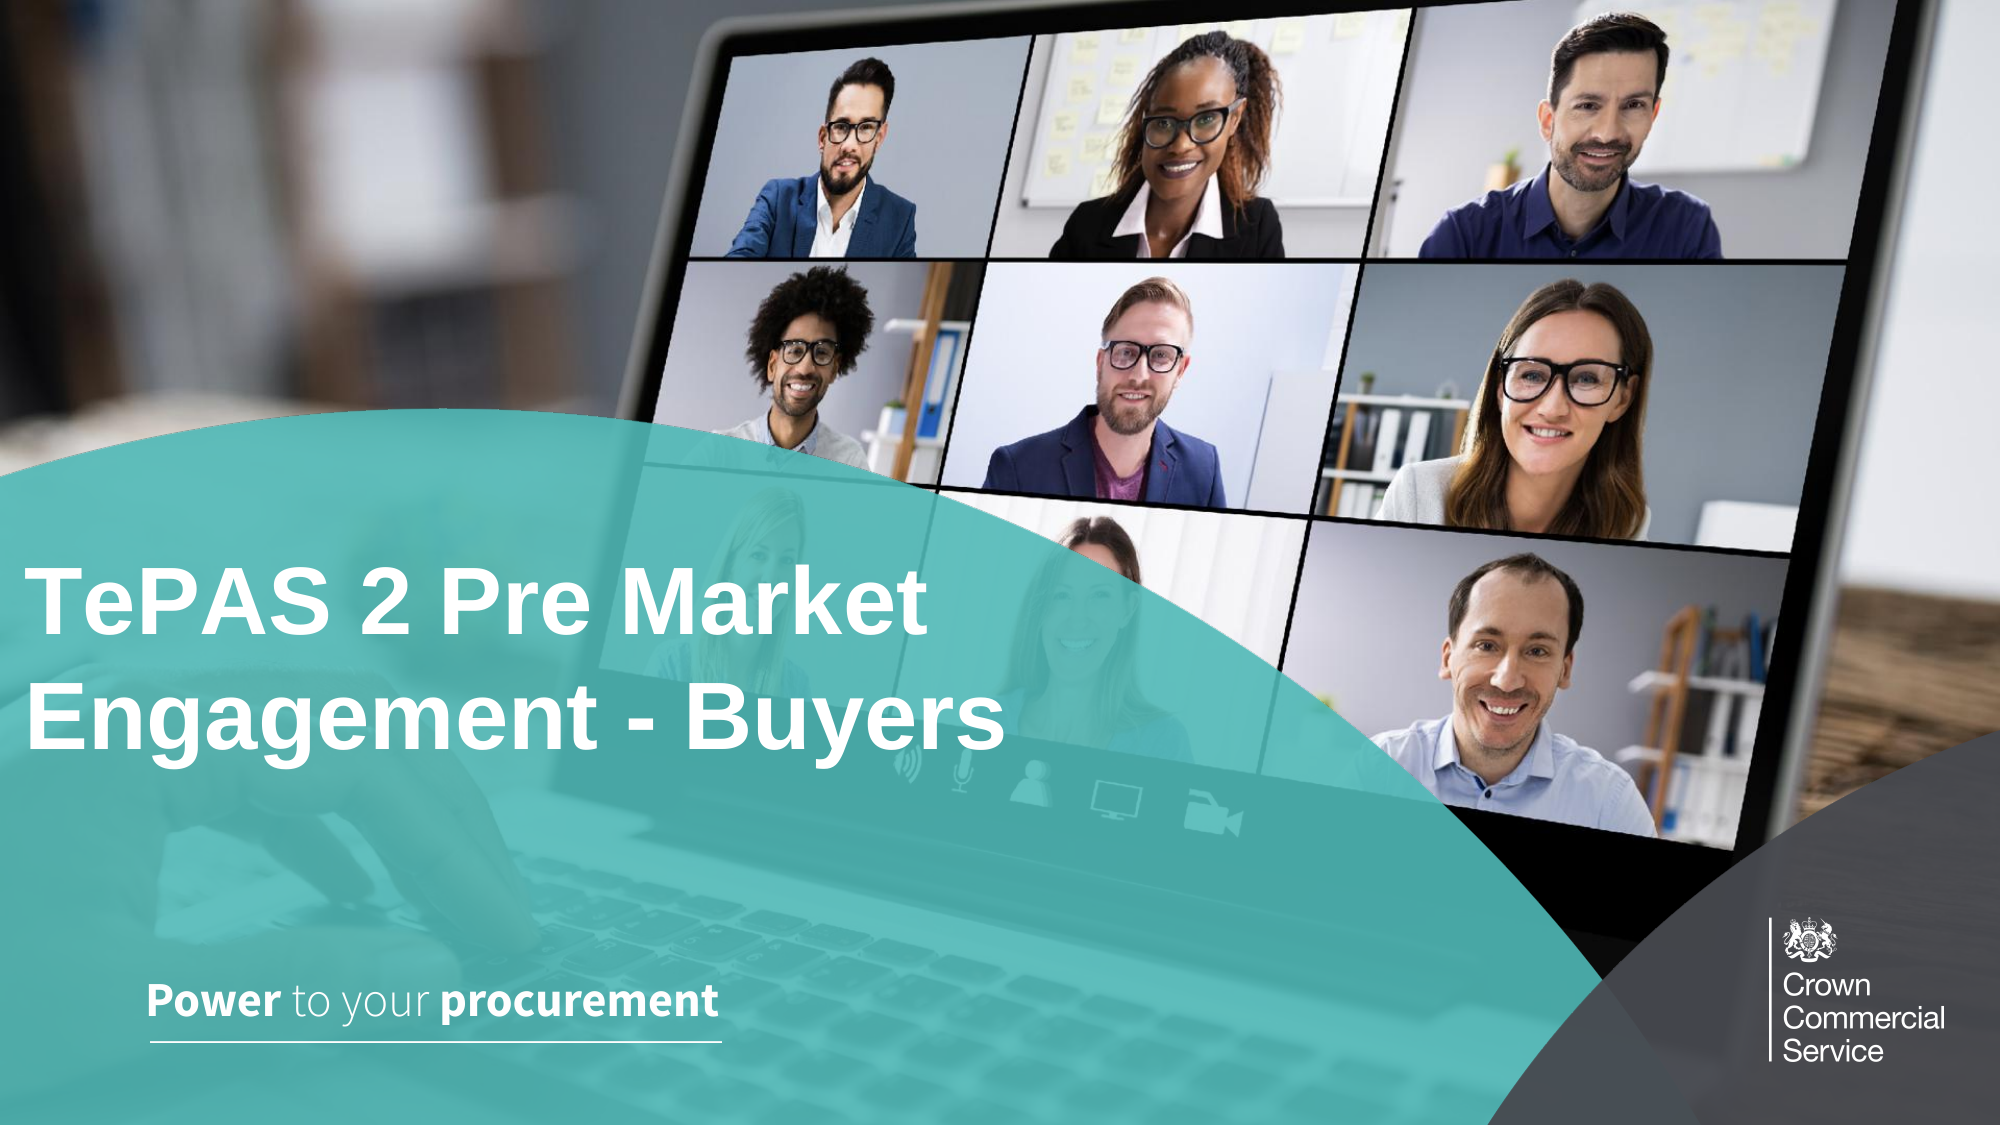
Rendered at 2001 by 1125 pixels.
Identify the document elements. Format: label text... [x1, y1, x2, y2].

title TePAS 2 Pre Market Engagement - Buyers [24, 538, 1161, 1035]
picture [0, 0, 2000, 1125]
